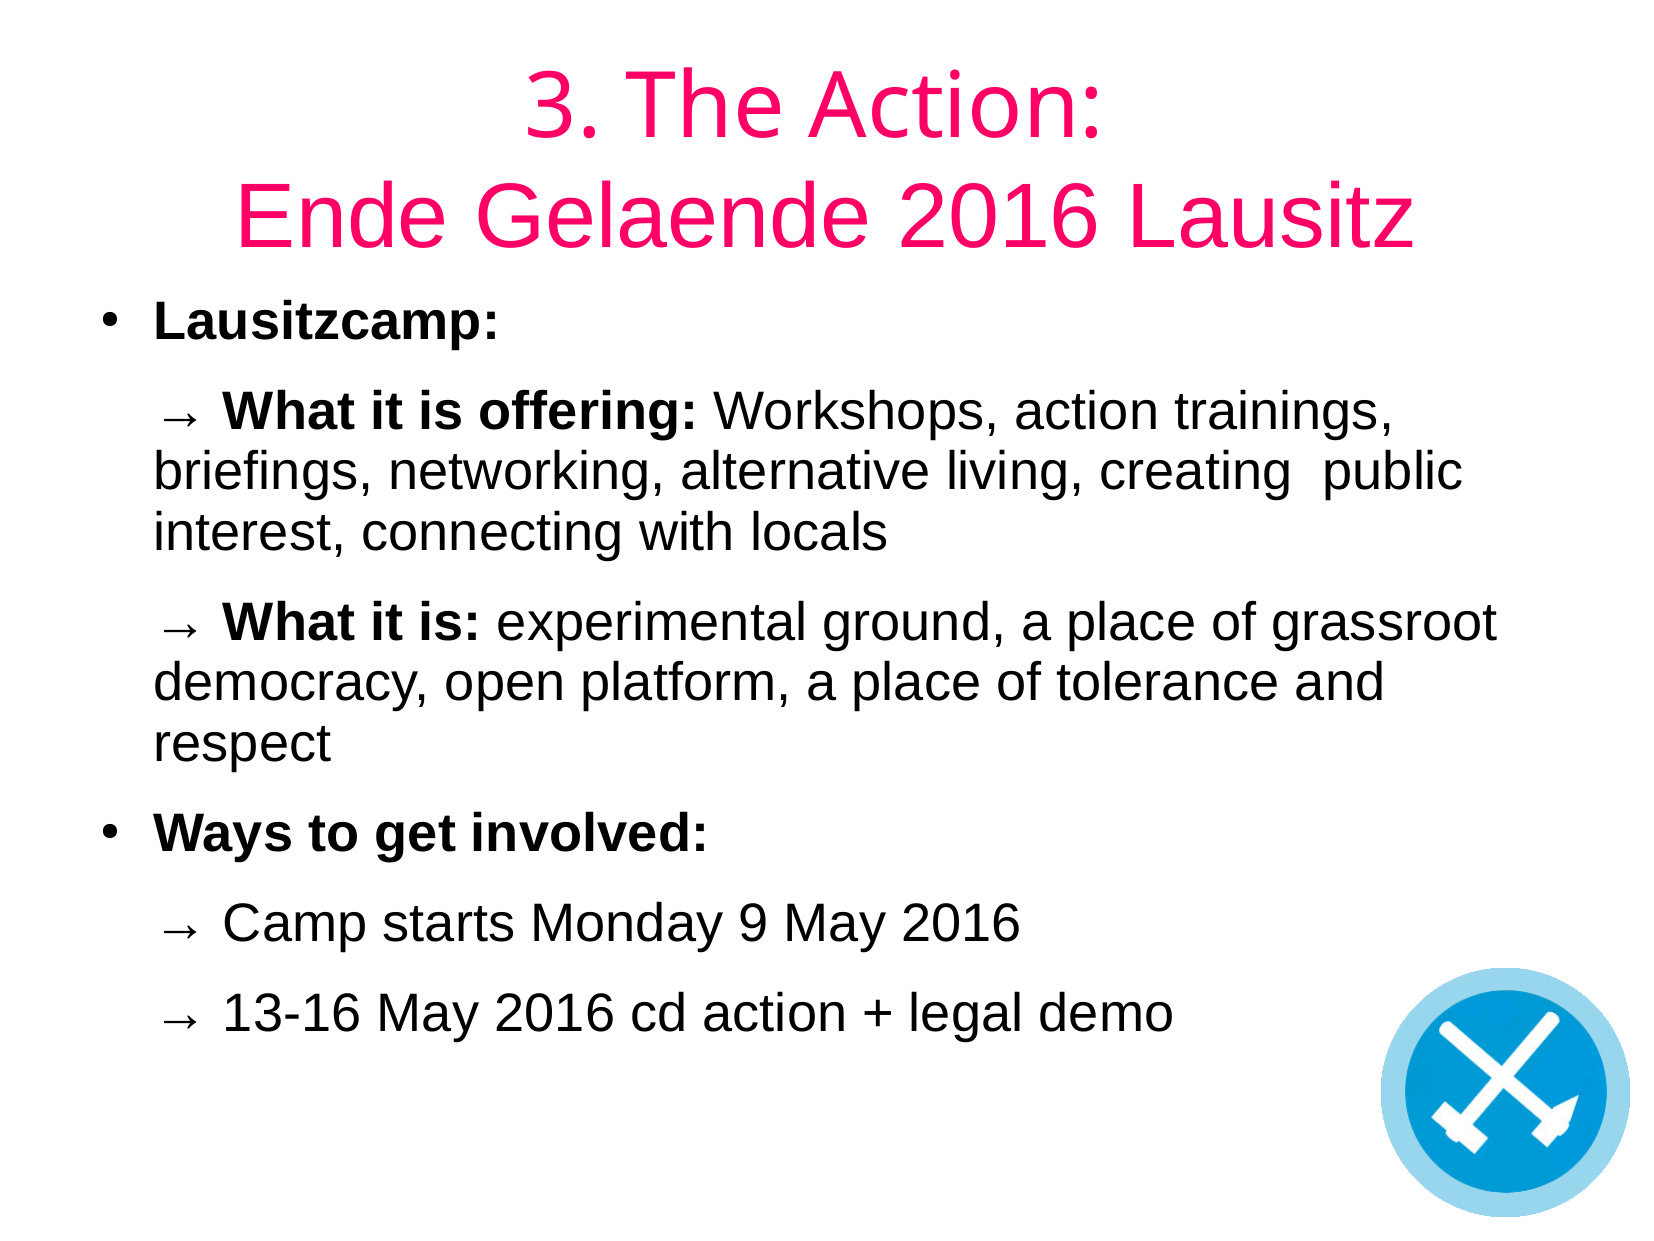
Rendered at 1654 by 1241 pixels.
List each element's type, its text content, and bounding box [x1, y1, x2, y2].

title 3. The Action: Ende Gelaende 2016 Lausitz [82, 43, 1571, 263]
list Lausitzcamp: → What it is offering: Workshops, action trainings, briefings, networking, alternative living, creating public interest, connecting with locals → What it is: experimental ground, a place of grassroot democracy, open platform, a place of tolerance and respect Ways to get involved: → Camp starts Monday 9 May 2016 → 13-16 May 2016 cd action + legal demo [82, 290, 1571, 1109]
picture [1381, 968, 1630, 1217]
